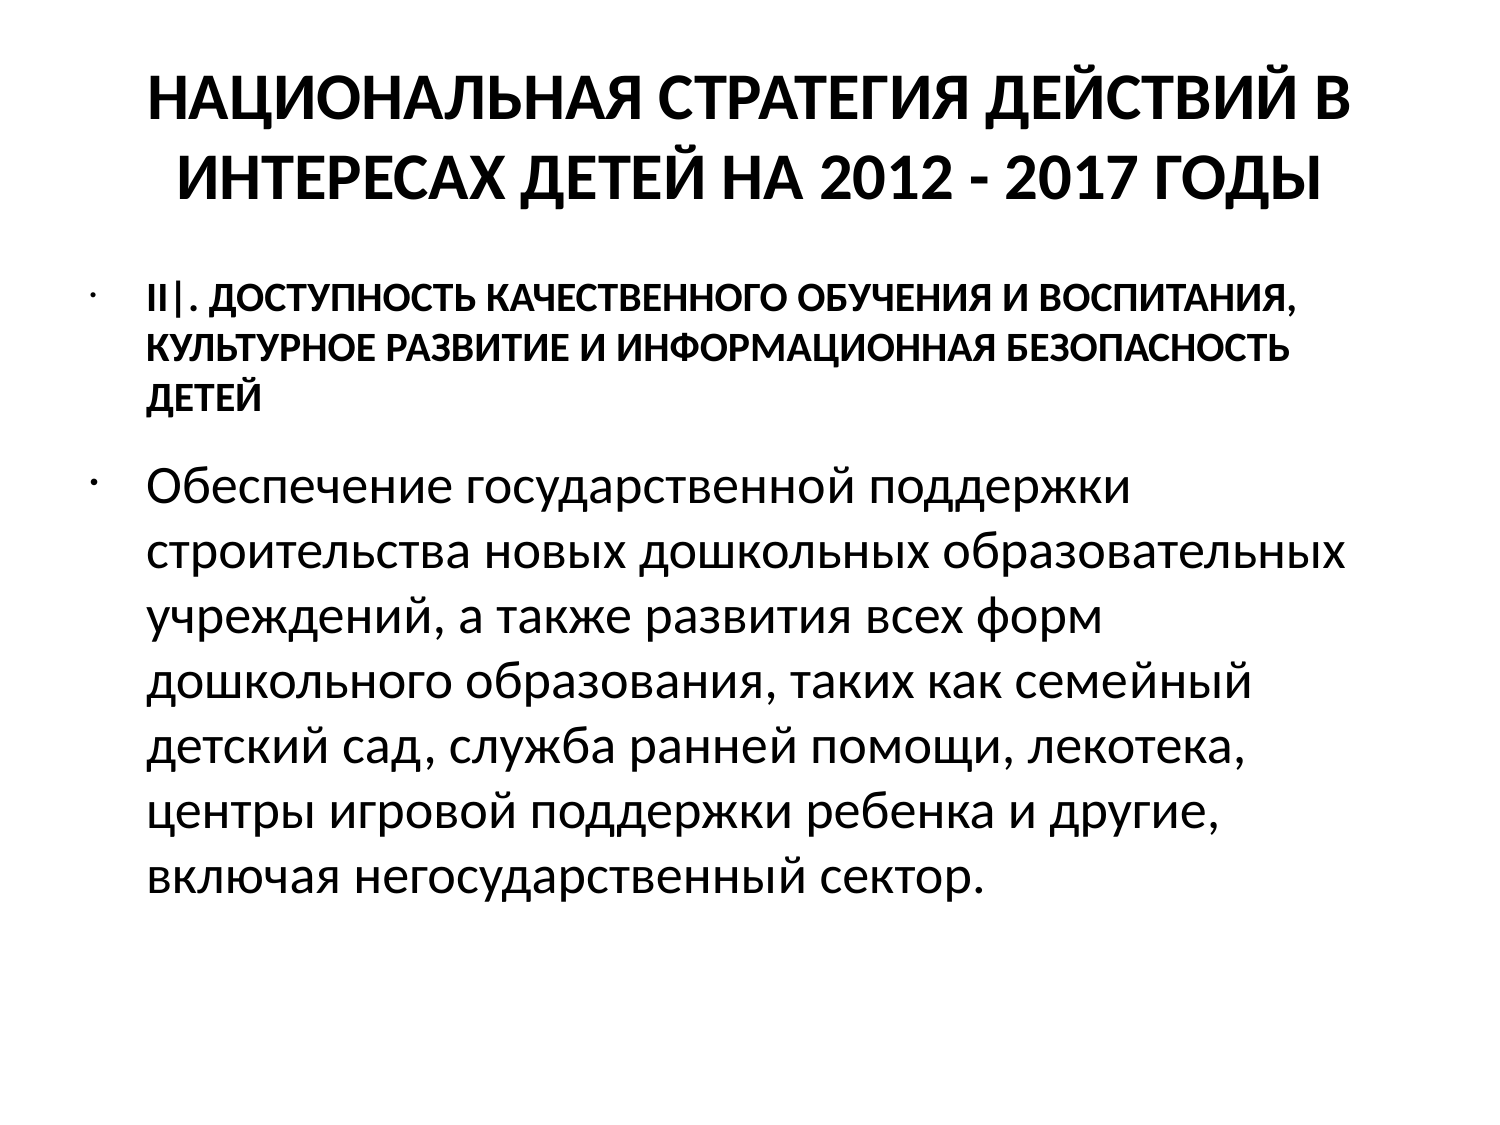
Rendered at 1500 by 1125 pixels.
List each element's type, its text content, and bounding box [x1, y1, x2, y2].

list II|. ДОСТУПНОСТЬ КАЧЕСТВЕННОГО ОБУЧЕНИЯ И ВОСПИТАНИЯ, КУЛЬТУРНОЕ РАЗВИТИЕ И ИНФОРМАЦИОННАЯ БЕЗОПАСНОСТЬ ДЕТЕЙ Обеспечение государственной поддержки строительства новых дошкольных образовательных учреждений, а также развития всех форм дошкольного образования, таких как семейный детский сад, служба ранней помощи, лекотека, центры игровой поддержки ребенка и другие, включая негосударственный сектор. [75, 262, 1425, 1005]
title НАЦИОНАЛЬНАЯ СТРАТЕГИЯ ДЕЙСТВИЙ В ИНТЕРЕСАХ ДЕТЕЙ НА 2012 - 2017 ГОДЫ [75, 45, 1425, 233]
